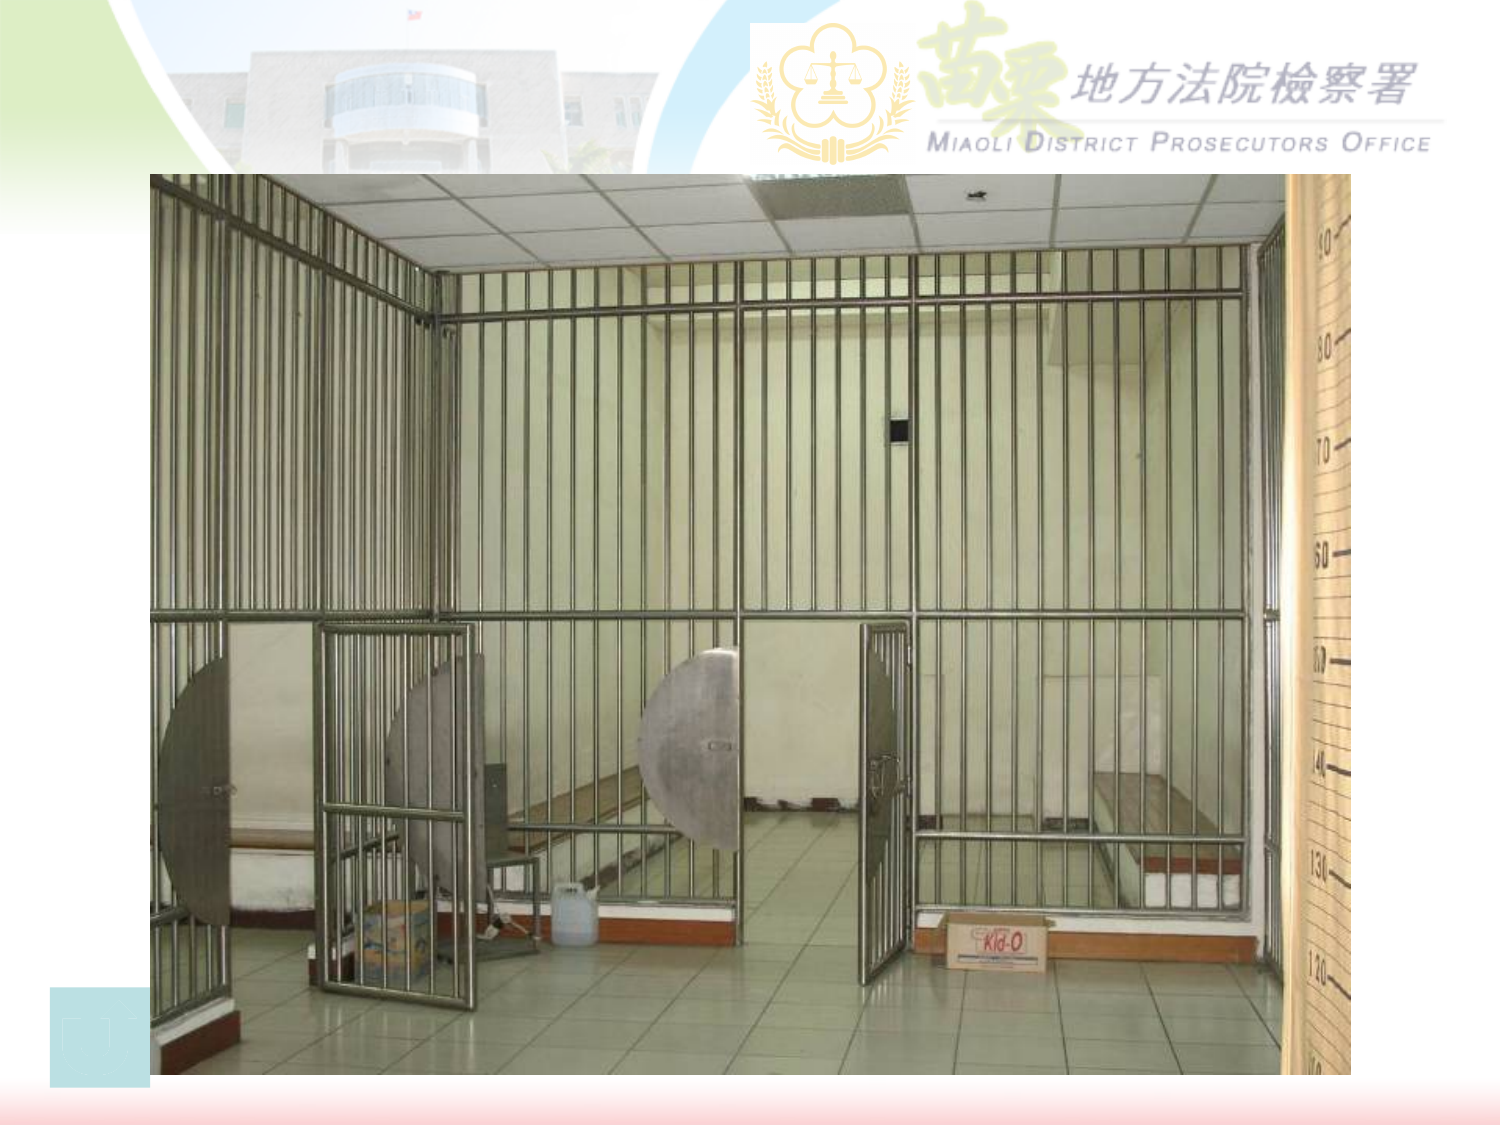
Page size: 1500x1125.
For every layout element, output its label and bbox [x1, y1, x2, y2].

picture [150, 174, 1351, 1075]
text_box [0, 0, 1500, 1125]
